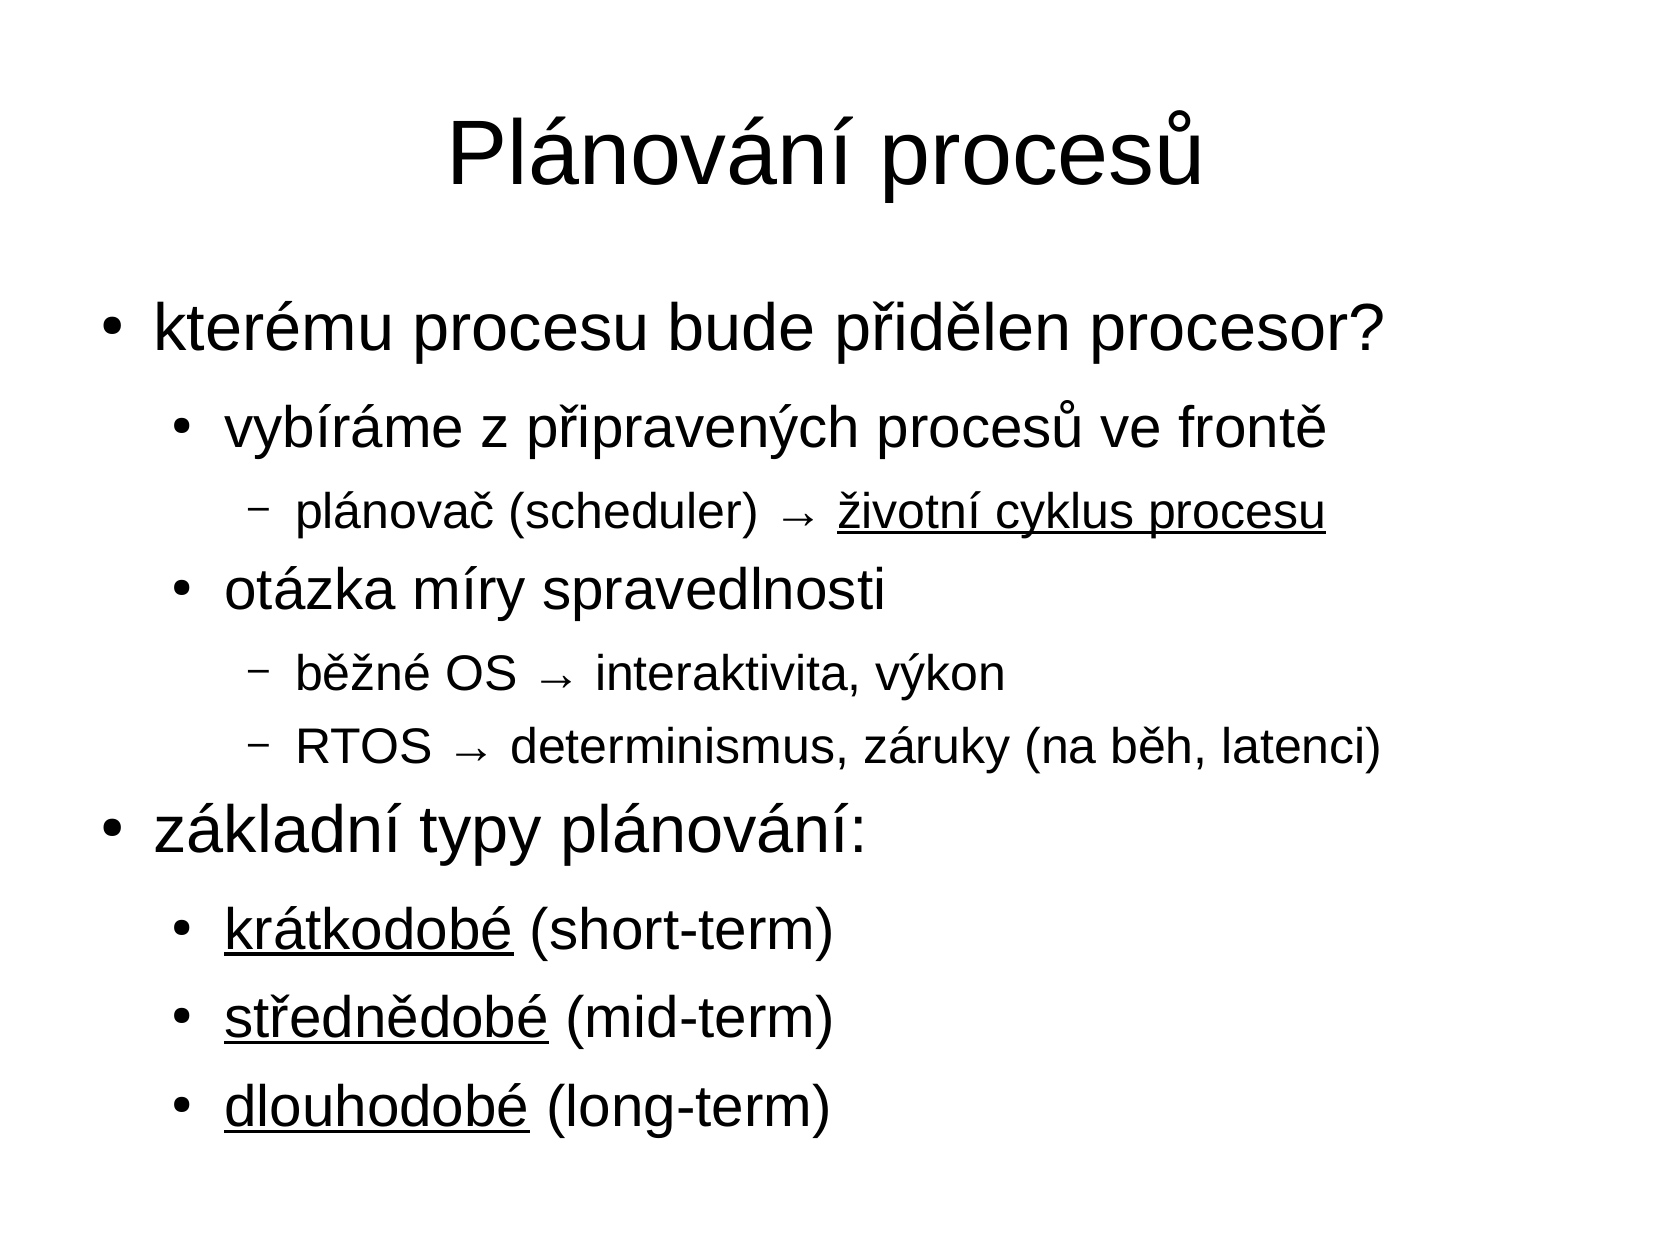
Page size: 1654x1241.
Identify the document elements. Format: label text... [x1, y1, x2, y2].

title Plánování procesů [82, 56, 1571, 250]
list kterému procesu bude přidělen procesor? vybíráme z připravených procesů ve frontě plánovač (scheduler) → životní cyklus procesu otázka míry spravedlnosti běžné OS → interaktivita, výkon RTOS → determinismus, záruky (na běh, latenci) základní typy plánování: krátkodobé (short-term) střednědobé (mid-term) dlouhodobé (long-term) [82, 290, 1571, 1139]
